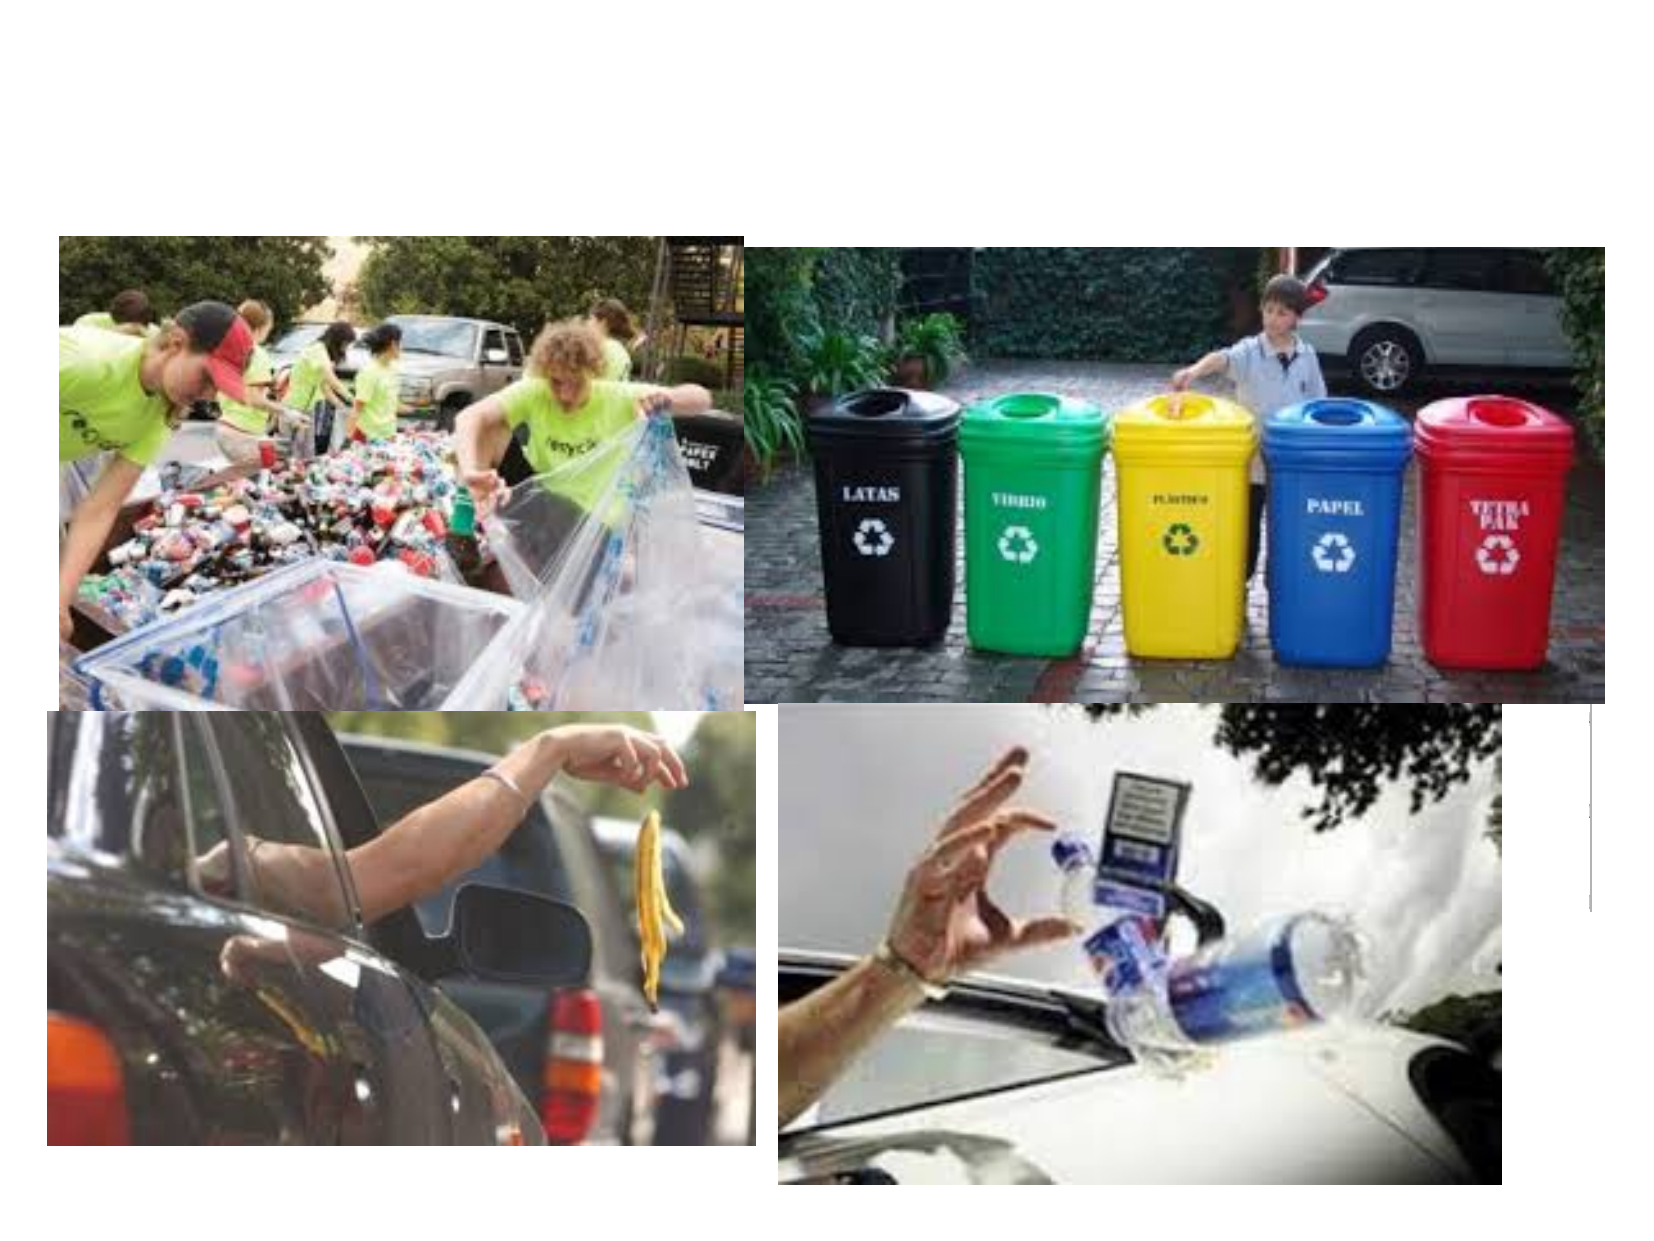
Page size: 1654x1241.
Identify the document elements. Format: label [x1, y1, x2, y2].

chart [1588, 704, 1592, 971]
picture [47, 236, 1605, 1185]
